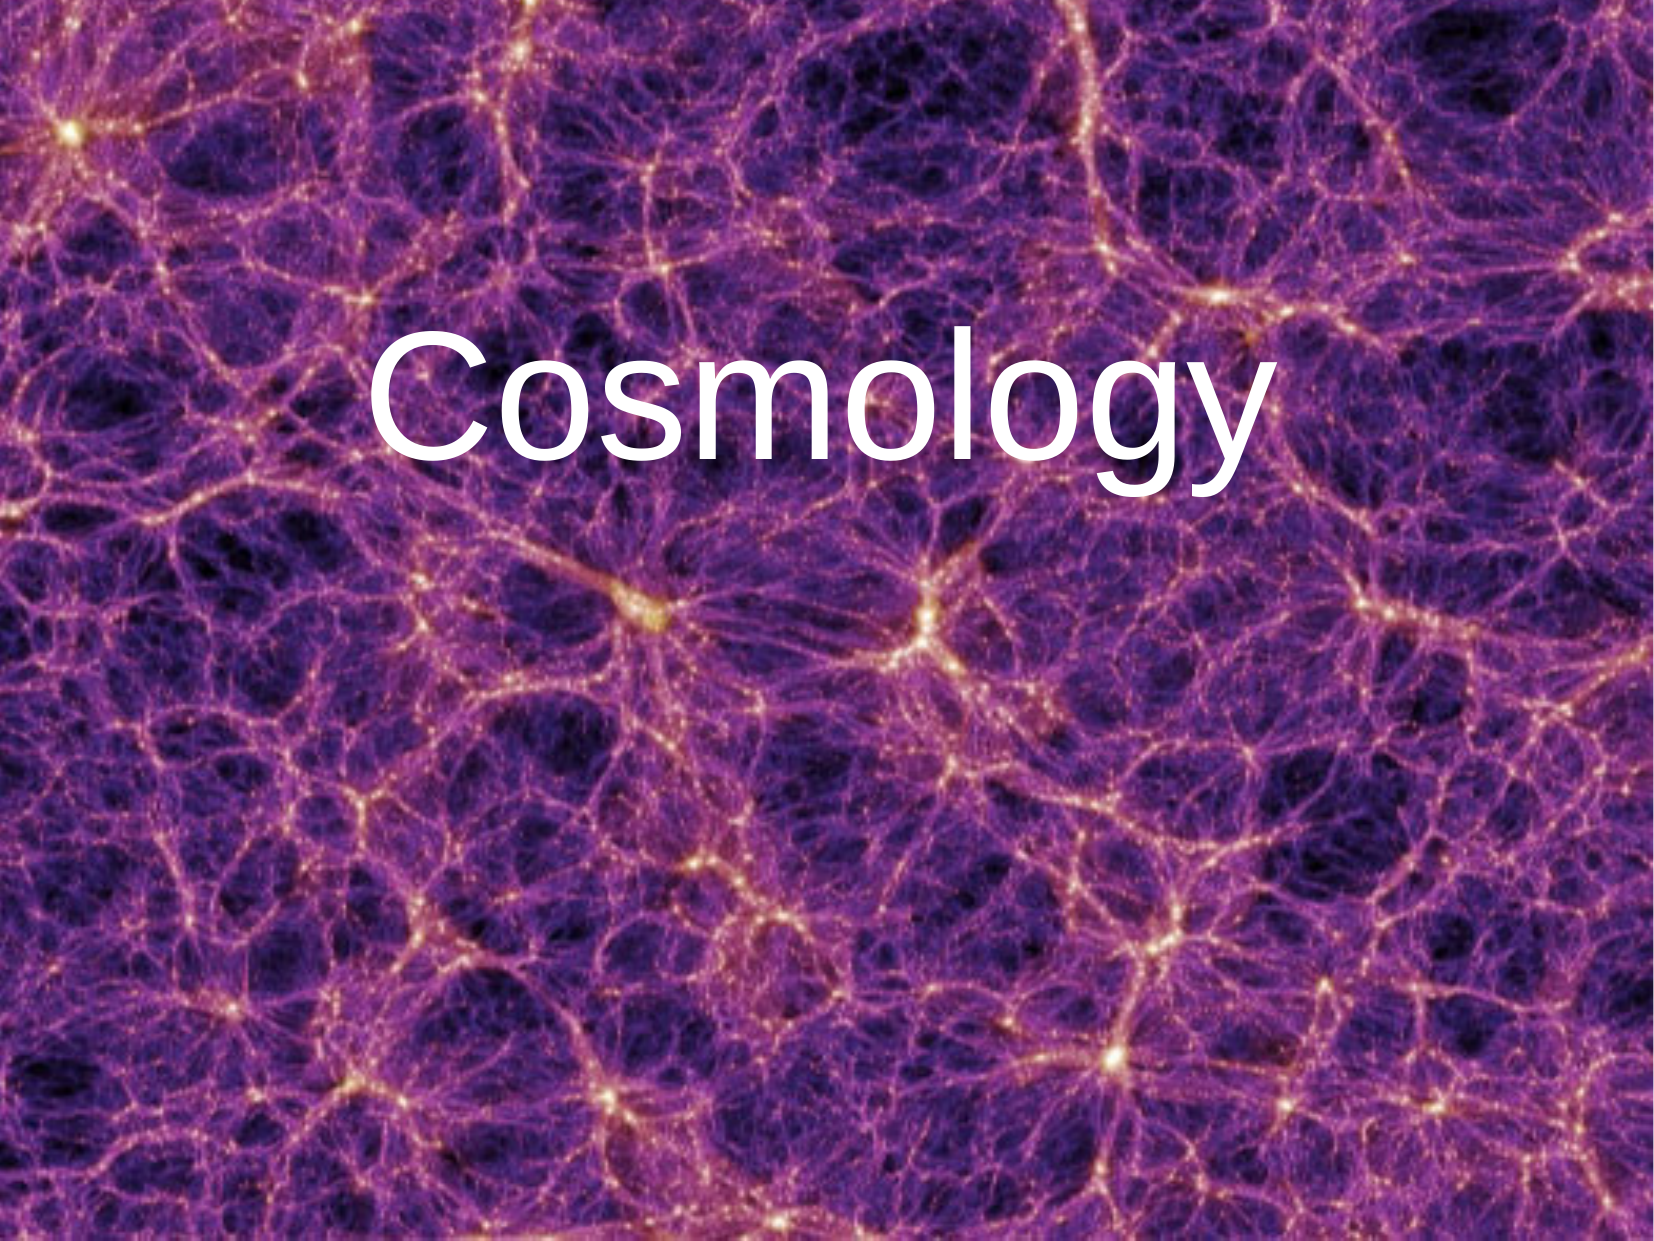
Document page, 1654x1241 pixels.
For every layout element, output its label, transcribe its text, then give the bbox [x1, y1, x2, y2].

title Cosmology [236, 242, 1406, 550]
picture [0, 0, 1654, 1241]
